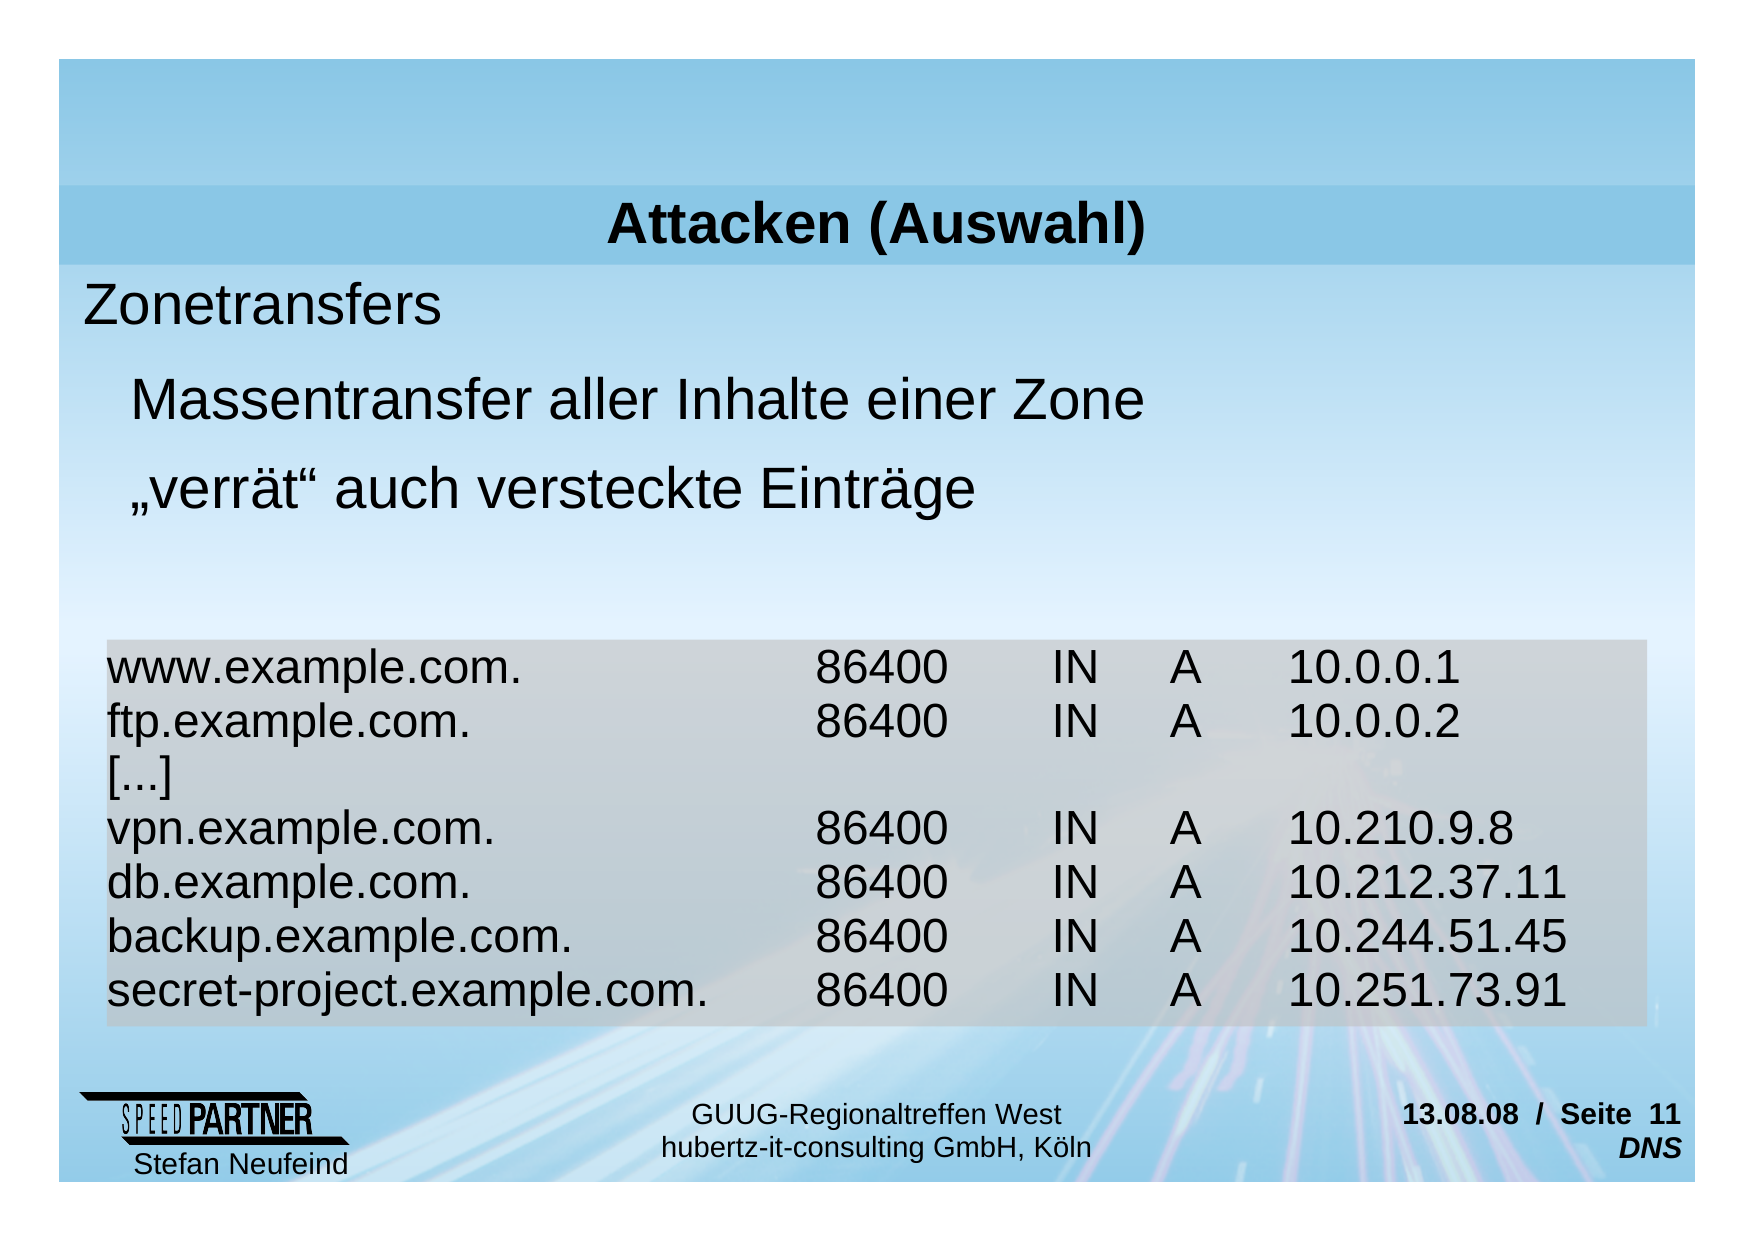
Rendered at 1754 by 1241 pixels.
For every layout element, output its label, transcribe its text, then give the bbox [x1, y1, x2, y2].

title Attacken (Auswahl) [59, 191, 1695, 257]
picture [59, 265, 1695, 1182]
picture [59, 59, 1695, 185]
list Zonetransfers Massentransfer aller Inhalte einer Zone „verrät“ auch versteckte Einträge [71, 272, 1695, 1055]
text_box www.example.com. 86400 IN A 10.0.0.1 ftp.example.com. 86400 IN A 10.0.0.2 [...] vpn.example.com. 86400 IN A 10.210.9.8 db.example.com. 86400 IN A 10.212.37.11 backup.example.com. 86400 IN A 10.244.51.45 secret-project.example.com. 86400 IN A 10.251.73.91 [106, 639, 1648, 1027]
